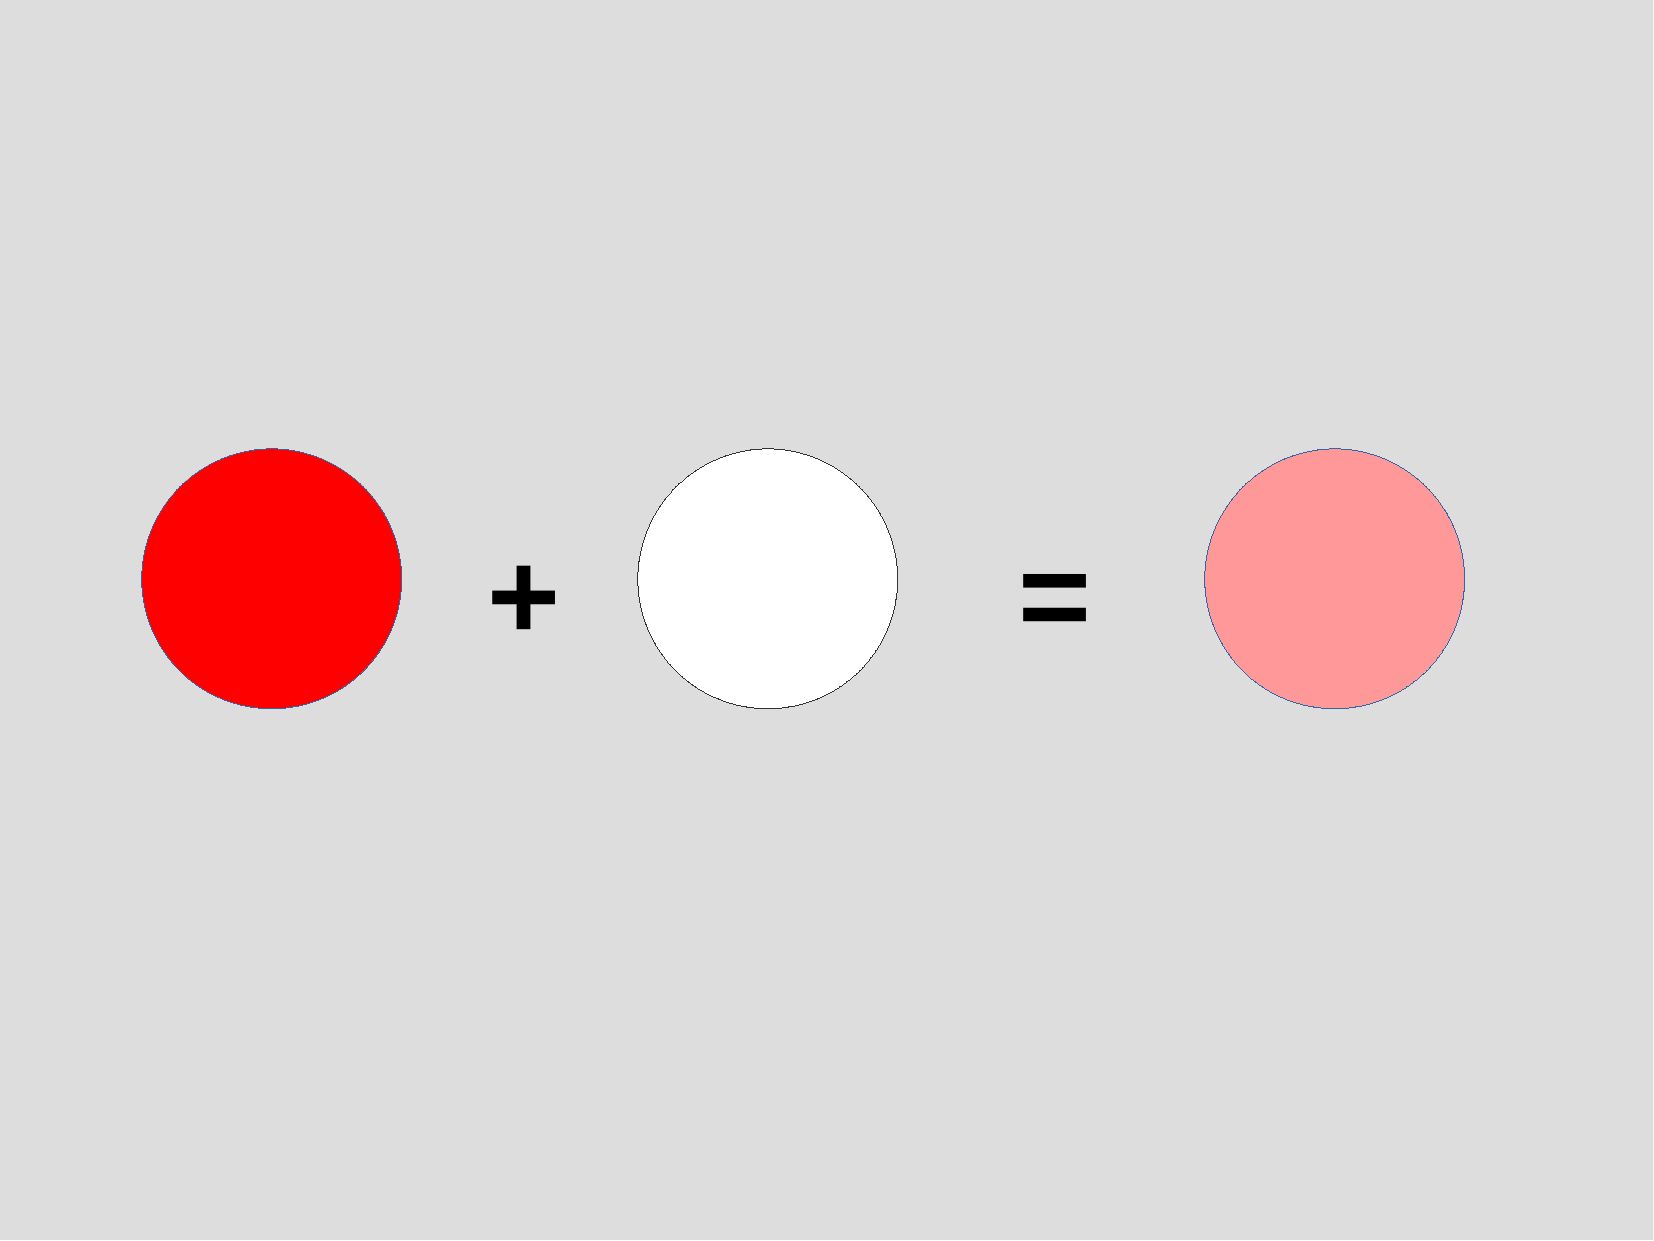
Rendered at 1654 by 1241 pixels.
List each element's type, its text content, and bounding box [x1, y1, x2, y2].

text_box [637, 448, 898, 709]
text_box [1204, 448, 1465, 709]
text_box = [1003, 518, 1123, 674]
text_box + [472, 518, 567, 674]
text_box [141, 448, 402, 709]
